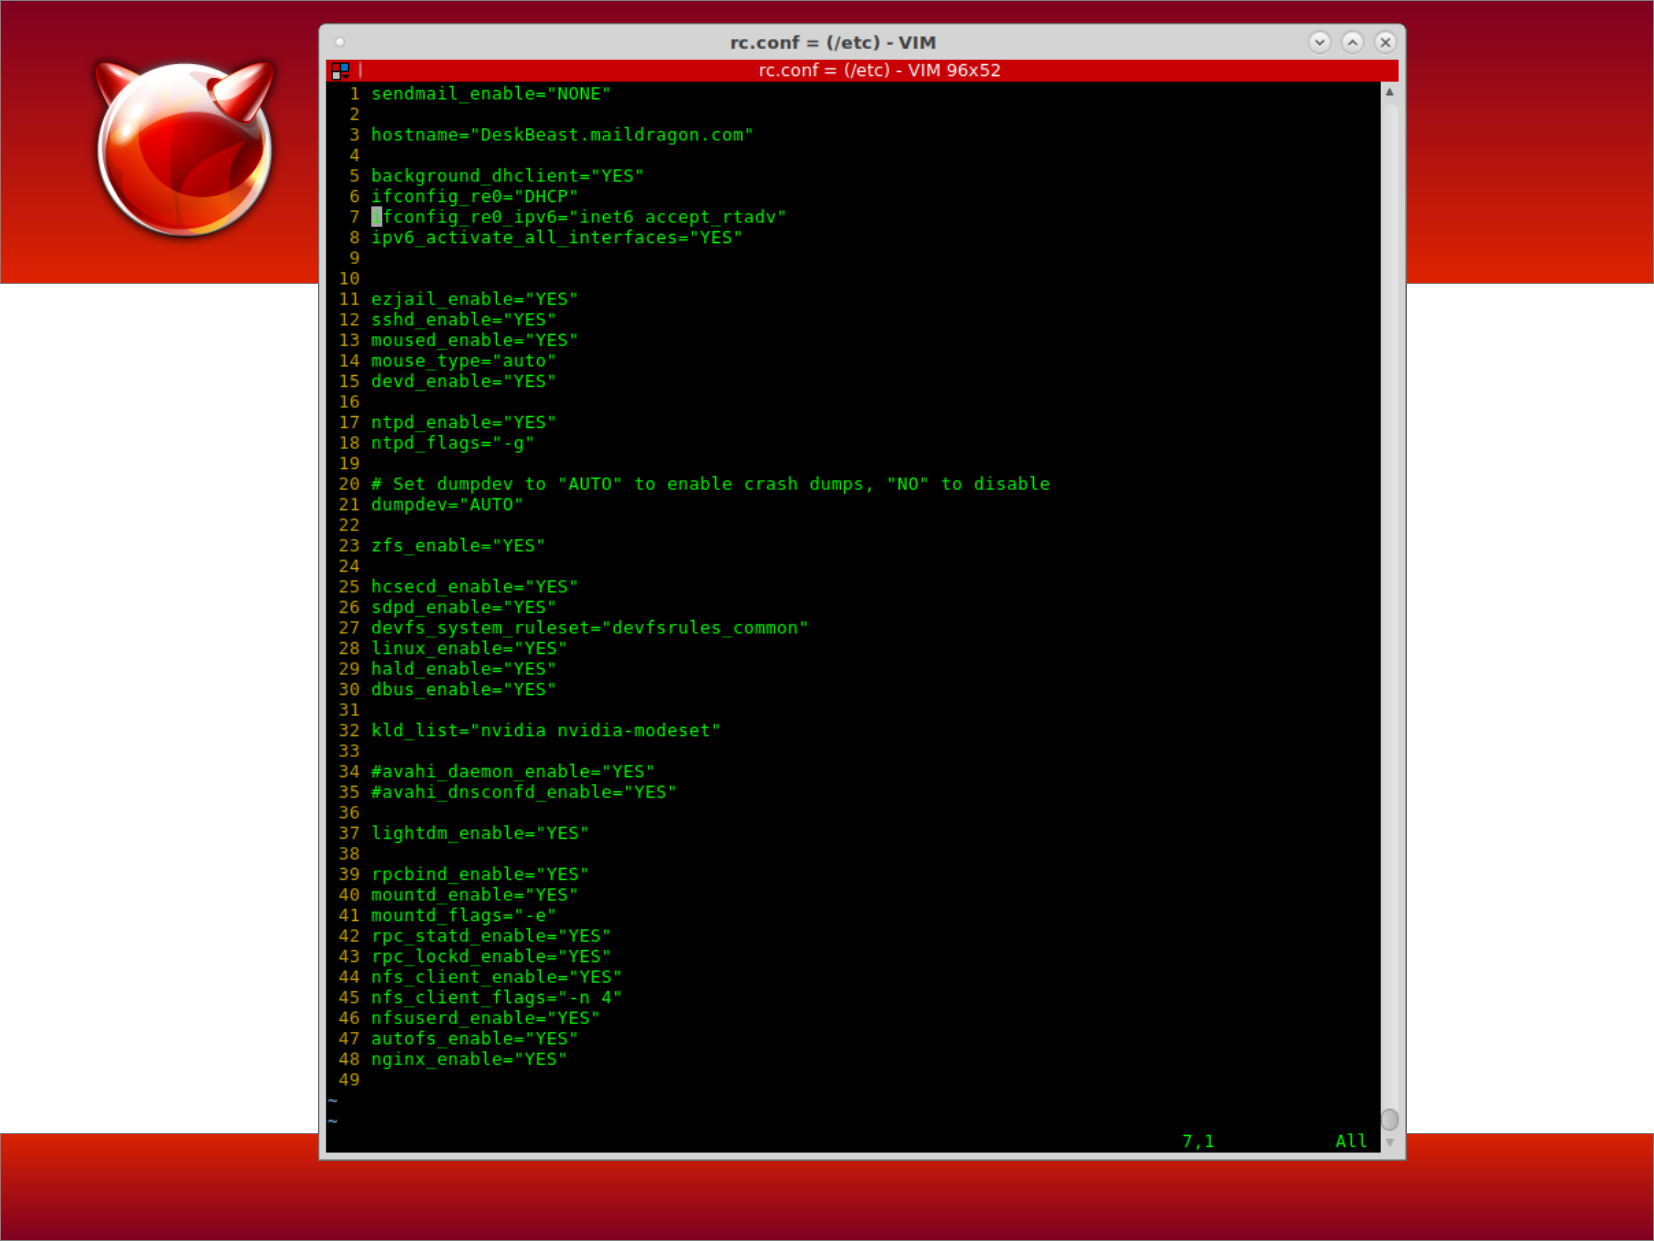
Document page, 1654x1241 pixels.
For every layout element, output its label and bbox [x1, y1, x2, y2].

picture [82, 49, 289, 252]
picture [318, 23, 1407, 1161]
